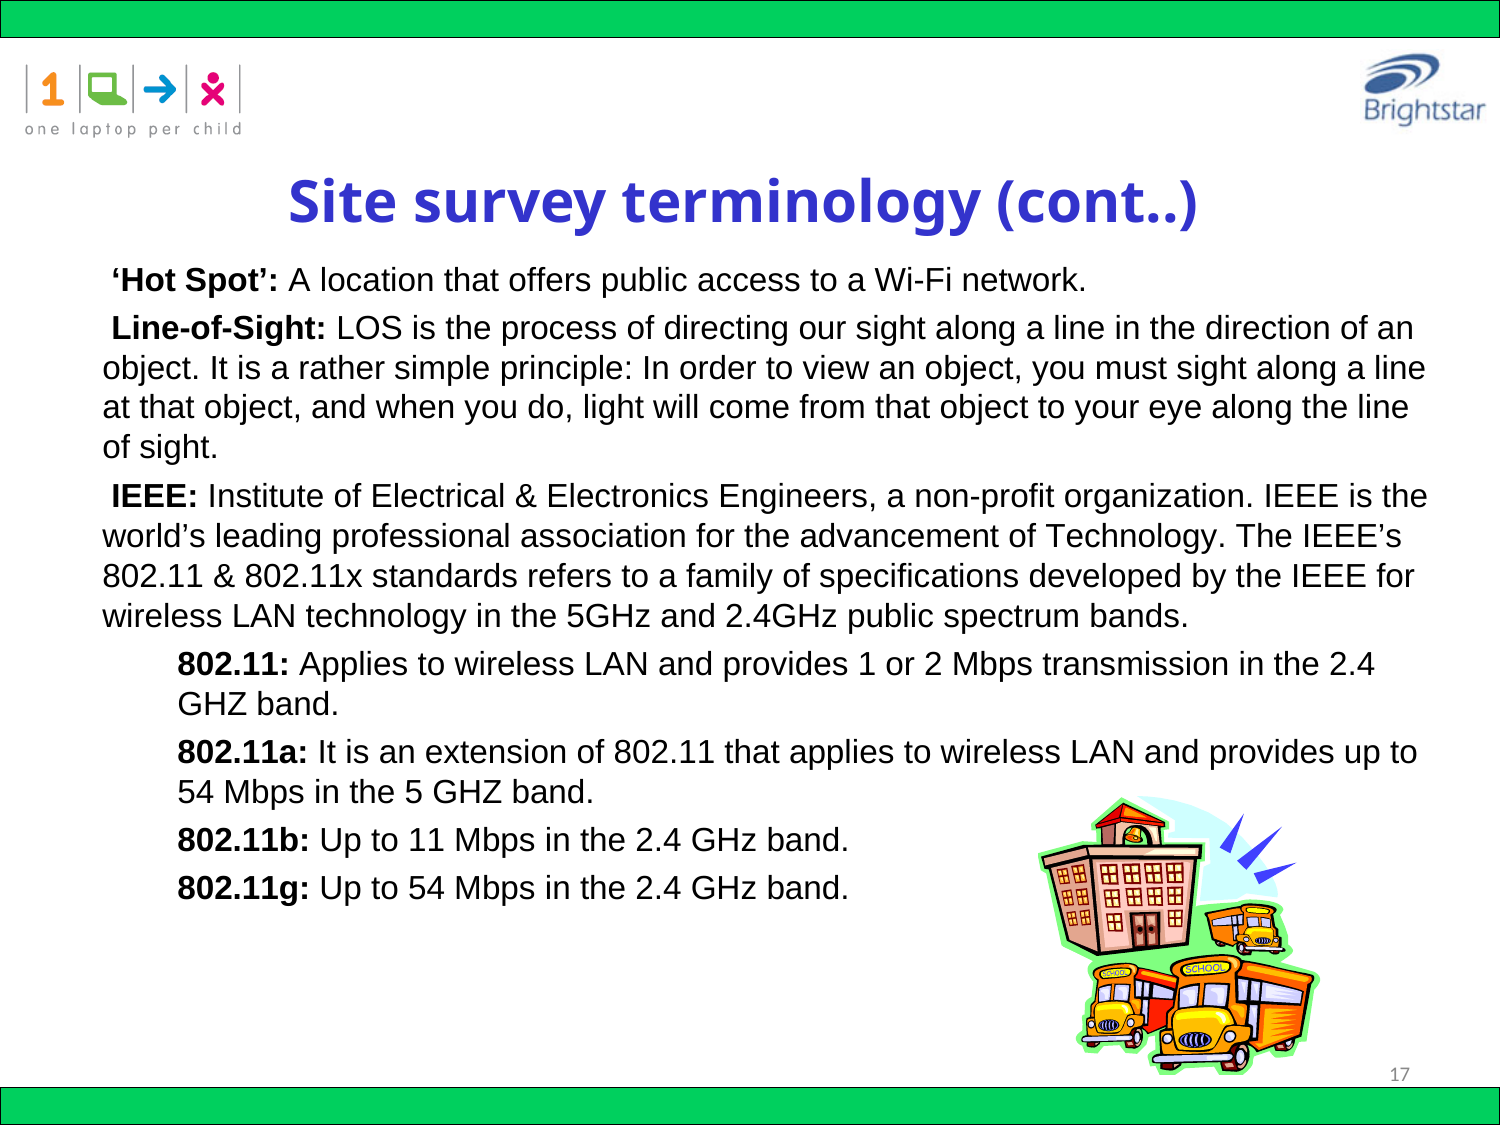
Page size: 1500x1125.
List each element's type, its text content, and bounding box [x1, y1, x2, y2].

picture [12, 49, 250, 143]
picture [1038, 787, 1326, 1075]
picture [1360, 49, 1500, 138]
text_box <number> [1074, 1042, 1426, 1103]
title Site survey terminology (cont..) [124, 137, 1363, 263]
text_box ‘Hot Spot’: A location that offers public access to a Wi-Fi network. Line-of-Sight: LOS is the process of directing our sight along a line in the direction of an object. It is a rather simple principle: In order to view an object, you must sight along a line at that object, and when you do, light will come from that object to your eye along the line of sight. IEEE: Institute of Electrical & Electronics Engineers, a non-profit organization. IEEE is the world’s leading professional association for the advancement of Technology. The IEEE’s 802.11 & 802.11x standards refers to a family of specifications developed by the IEEE for wireless LAN technology in the 5GHz and 2.4GHz public spectrum bands. 802.11: Applies to wireless LAN and provides 1 or 2 Mbps transmission in the 2.4 GHZ band. 802.11a: It is an extension of 802.11 that applies to wireless LAN and provides up to 54 Mbps in the 5 GHZ band. 802.11b: Up to 11 Mbps in the 2.4 GHz band. 802.11g: Up to 54 Mbps in the 2.4 GHz band. [87, 249, 1463, 926]
